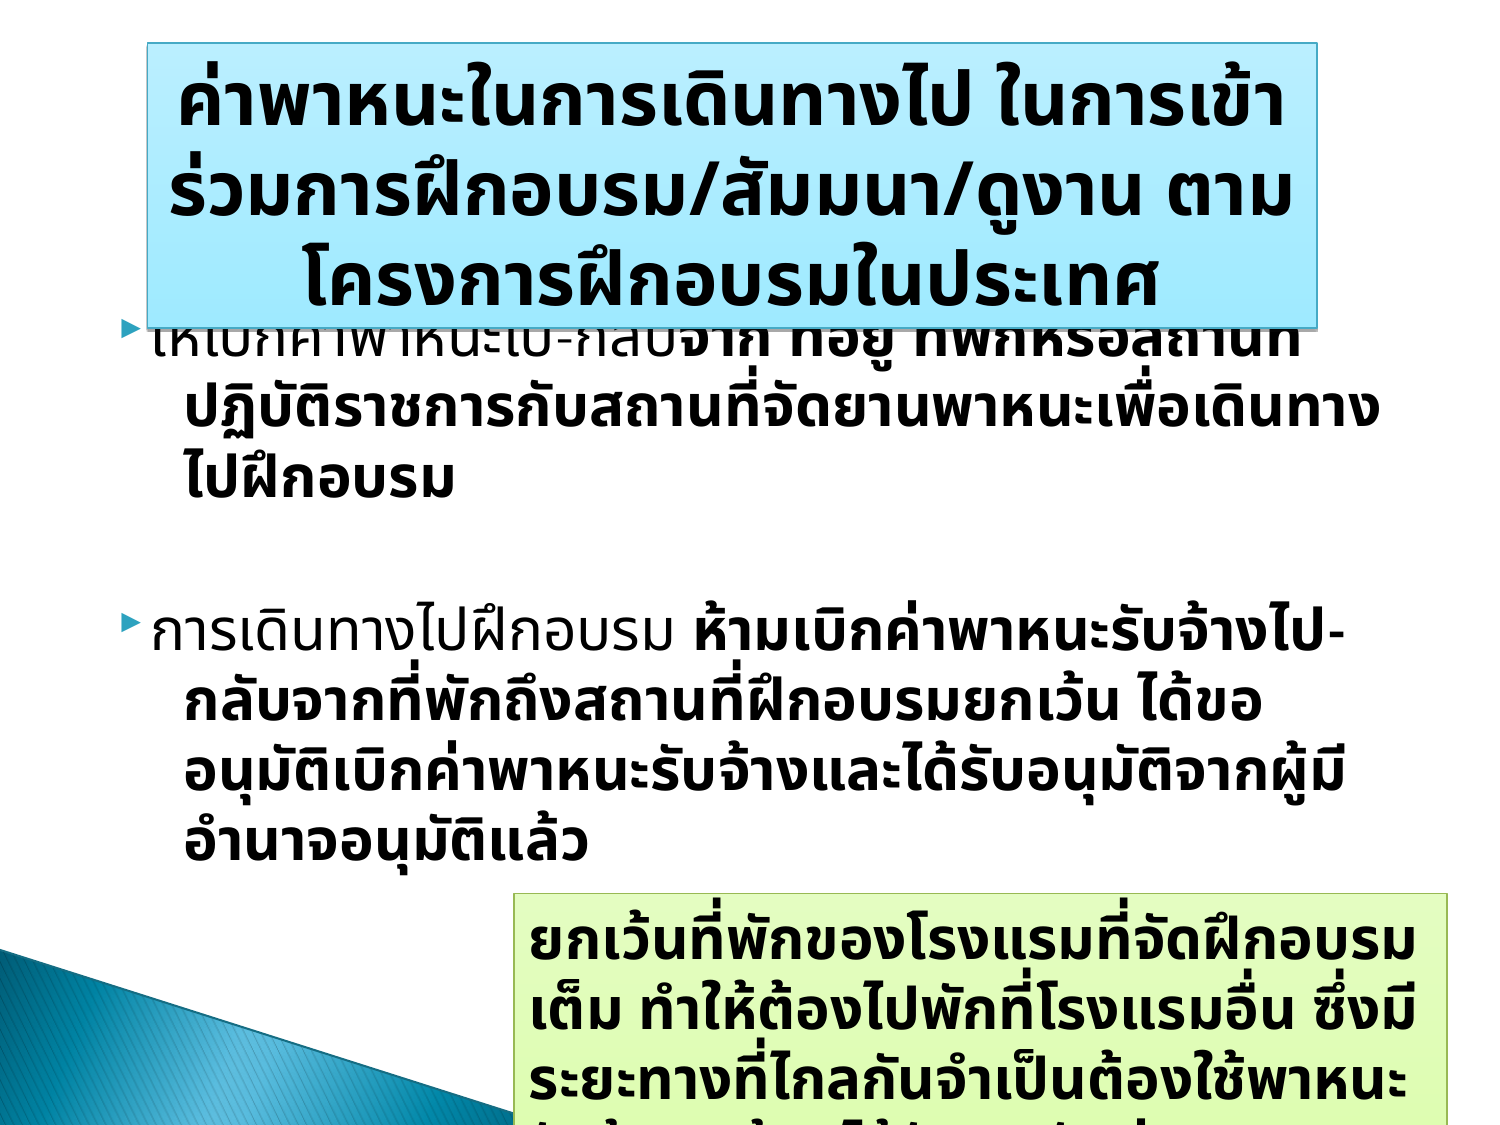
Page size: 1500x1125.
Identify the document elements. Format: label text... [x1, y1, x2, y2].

list ให้เบิกค่าพาหนะไป-กลับจาก ที่อยู่ ที่พักหรือสถานที่ปฏิบัติราชการกับสถานที่จัดยานพาหนะเพื่อเดินทางไปฝึกอบรม การเดินทางไปฝึกอบรม ห้ามเบิกค่าพาหนะรับจ้างไป-กลับจากที่พักถึงสถานที่ฝึกอบรมยกเว้น ได้ขออนุมัติเบิกค่าพาหนะรับจ้างและได้รับอนุมัติจากผู้มีอำนาจอนุมัติแล้ว [75, 290, 1426, 882]
text_box ยกเว้นที่พักของโรงแรมที่จัดฝึกอบรมเต็ม ทำให้ต้องไปพักที่โรงแรมอื่น ซึ่งมีระยะทางที่ไกลกันจำเป็นต้องใช้พาหนะรับจ้าง (ต้องได้รับอนุมัติก่อนการเดินทาง [513, 893, 1447, 1121]
text_box ค่าพาหนะในการเดินทางไป ในการเข้าร่วมการฝึกอบรม/สัมมนา/ดูงาน ตามโครงการฝึกอบรมในประเทศ [147, 42, 1317, 240]
